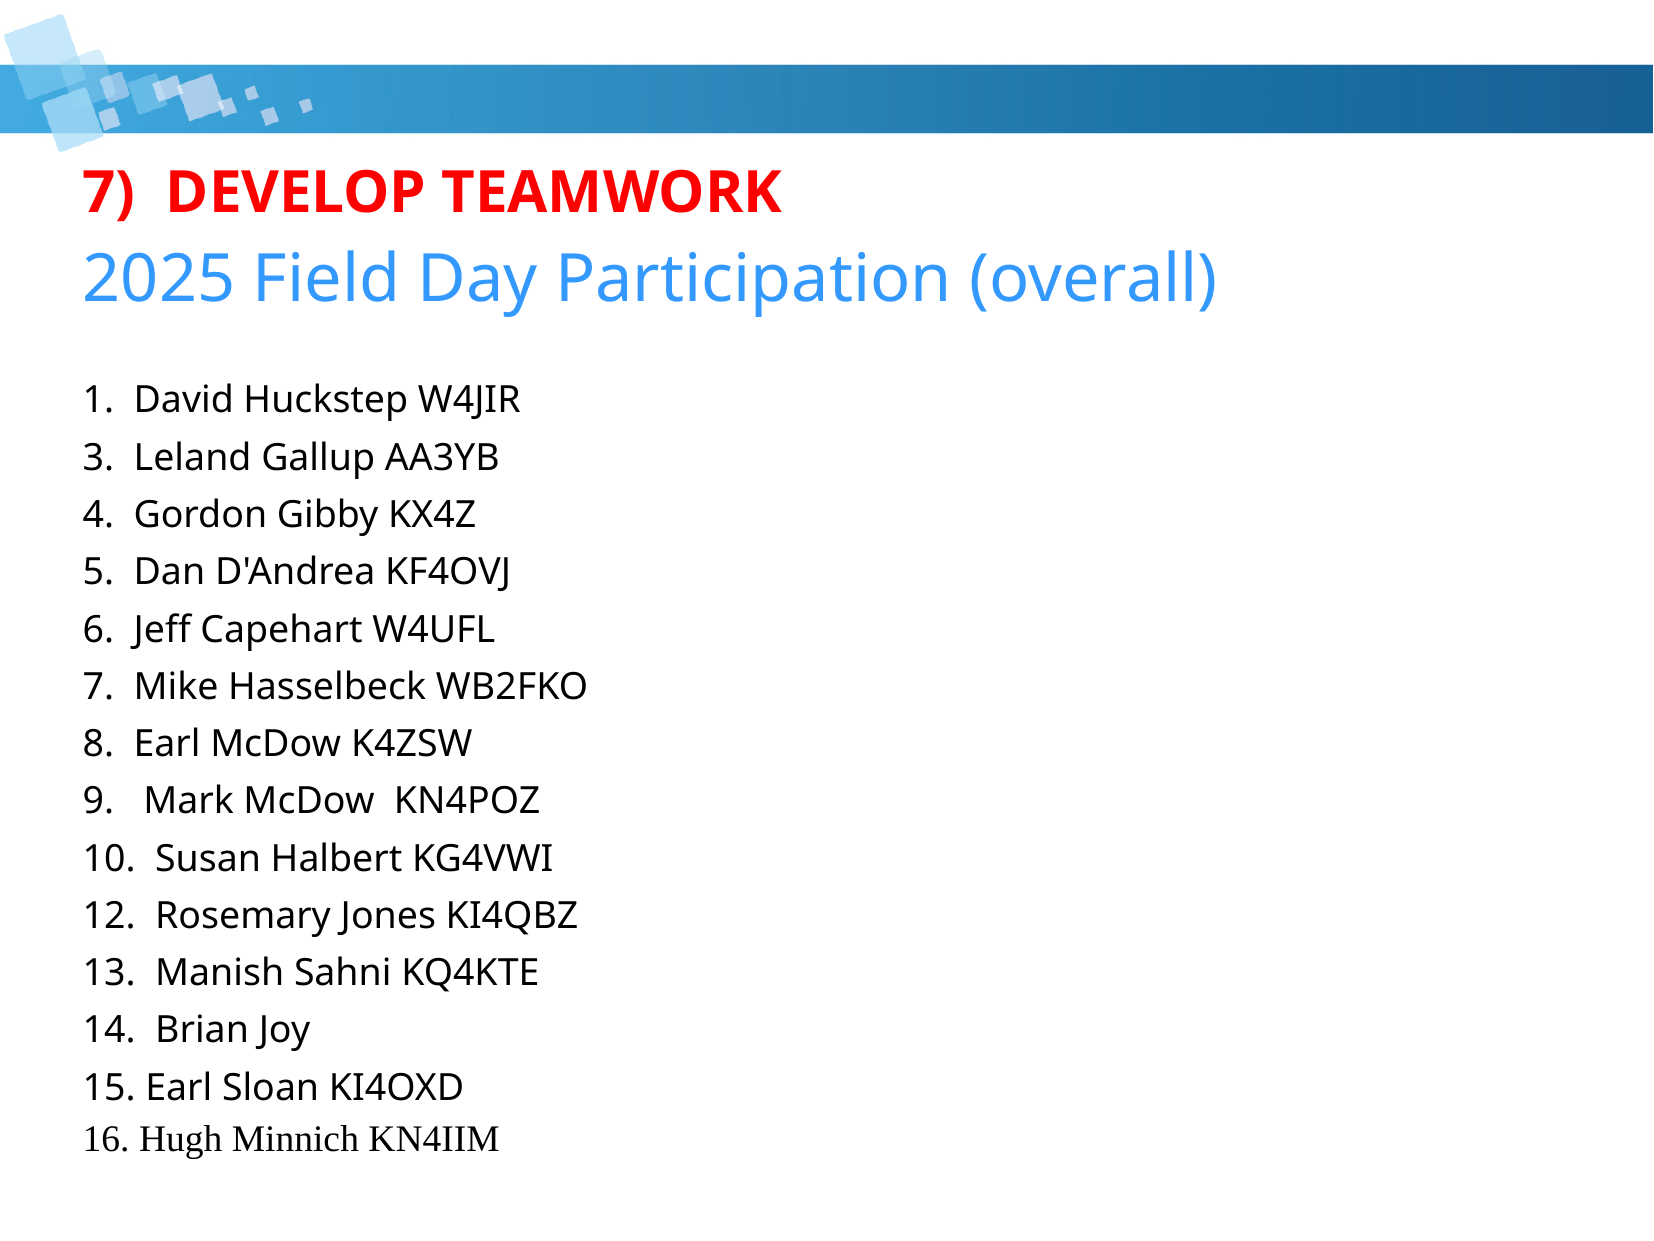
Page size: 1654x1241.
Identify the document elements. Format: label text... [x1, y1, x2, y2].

picture [0, 0, 1653, 1238]
list 1. David Huckstep W4JIR 3. Leland Gallup AA3YB 4. Gordon Gibby KX4Z 5. Dan D'Andrea KF4OVJ 6. Jeff Capehart W4UFL 7. Mike Hasselbeck WB2FKO 8. Earl McDow K4ZSW 9. Mark McDow KN4POZ 10. Susan Halbert KG4VWI 12. Rosemary Jones KI4QBZ 13. Manish Sahni KQ4KTE 14. Brian Joy 15. Earl Sloan KI4OXD 16. Hugh Minnich KN4IIM [82, 372, 1571, 1093]
title 7) DEVELOP TEAMWORK 2025 Field Day Participation (overall) [82, 132, 1571, 340]
